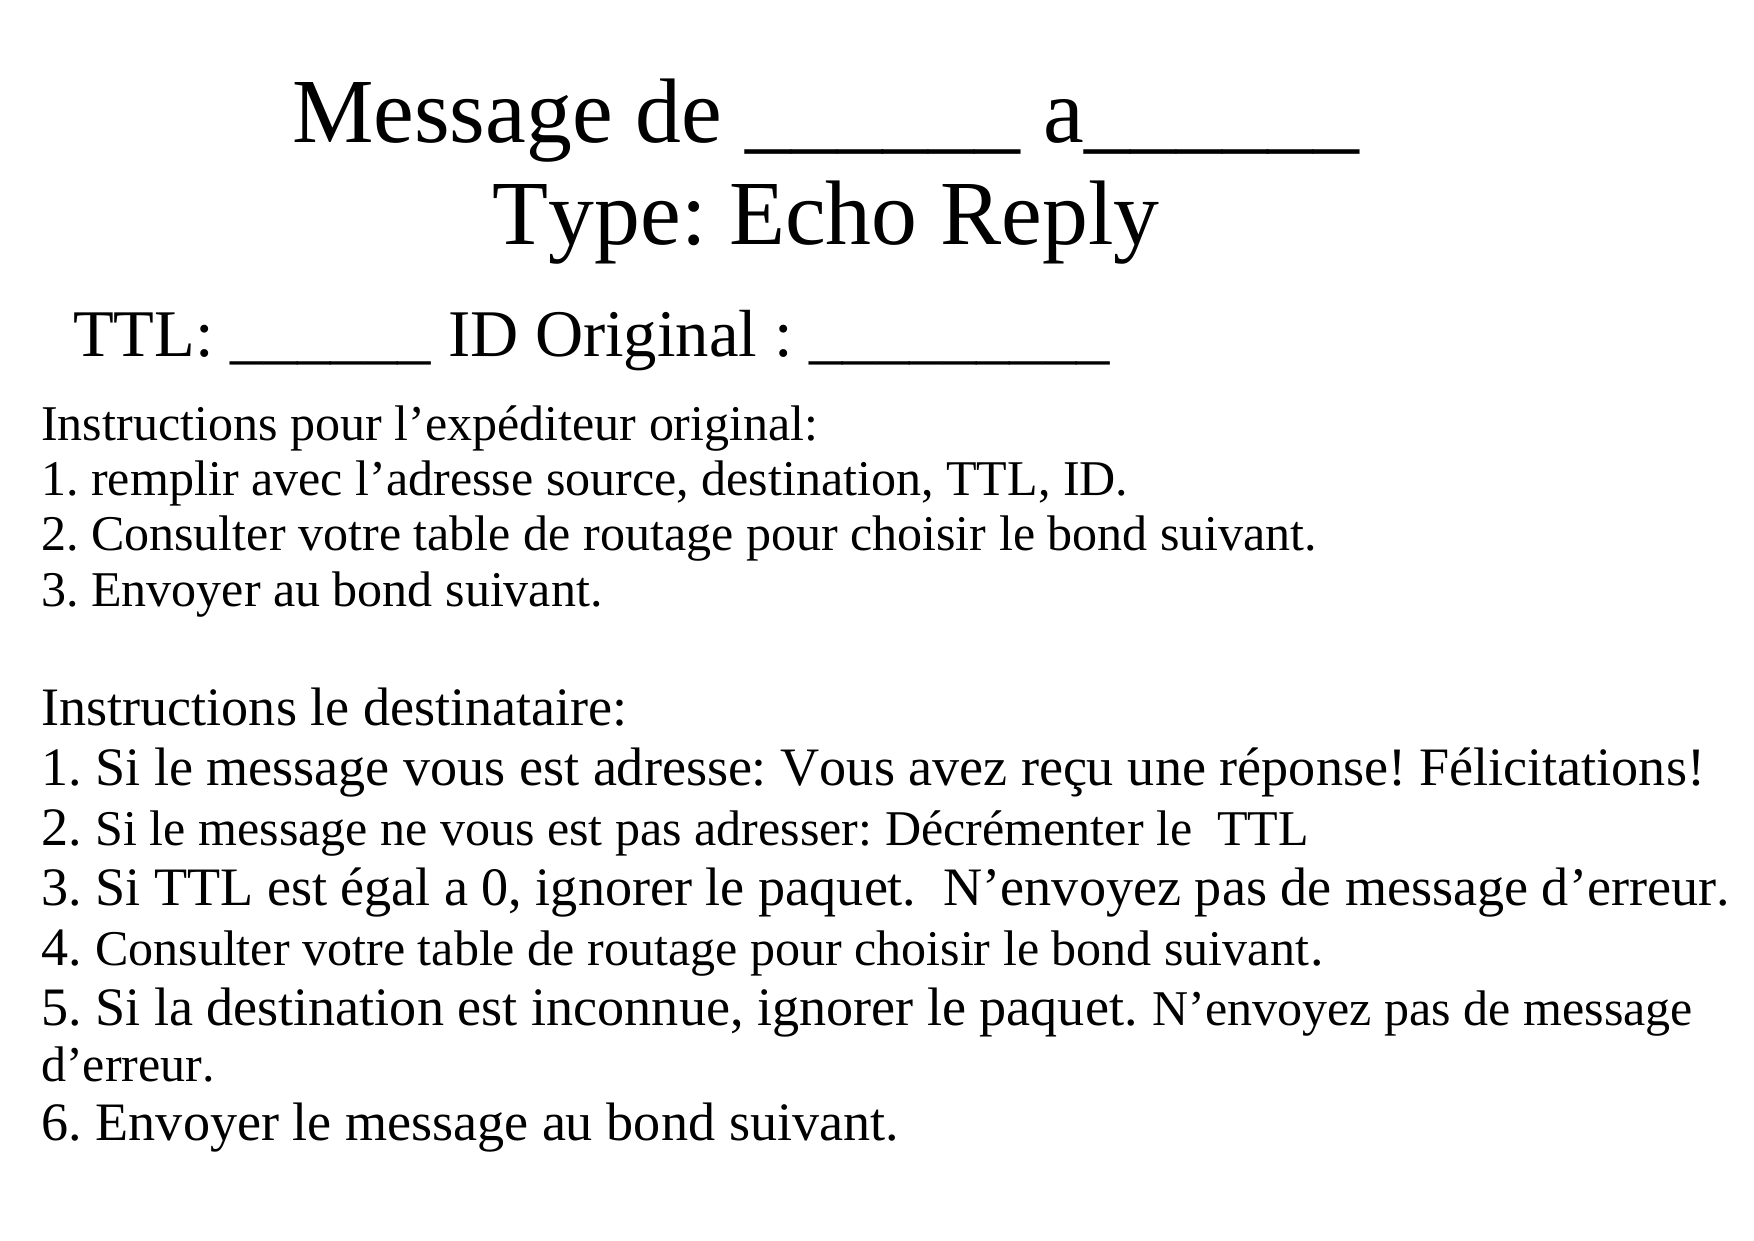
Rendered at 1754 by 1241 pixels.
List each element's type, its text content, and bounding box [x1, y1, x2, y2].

text_box Instructions pour l’expéditeur original: 1. remplir avec l’adresse source, destination, TTL, ID. 2. Consulter votre table de routage pour choisir le bond suivant. 3. Envoyer au bond suivant. Instructions le destinataire: 1. Si le message vous est adresse: Vous avez reçu une réponse! Félicitations! 2. Si le message ne vous est pas adresser: Décrémenter le TTL 3. Si TTL est égal a 0, ignorer le paquet. N’envoyez pas de message d’erreur. 4. Consulter votre table de routage pour choisir le bond suivant. 5. Si la destination est inconnue, ignorer le paquet. N’envoyez pas de message d’erreur. 6. Envoyer le message au bond suivant. [41, 395, 1754, 1153]
text_box TTL: ______ ID Original : _________ [58, 289, 1465, 380]
